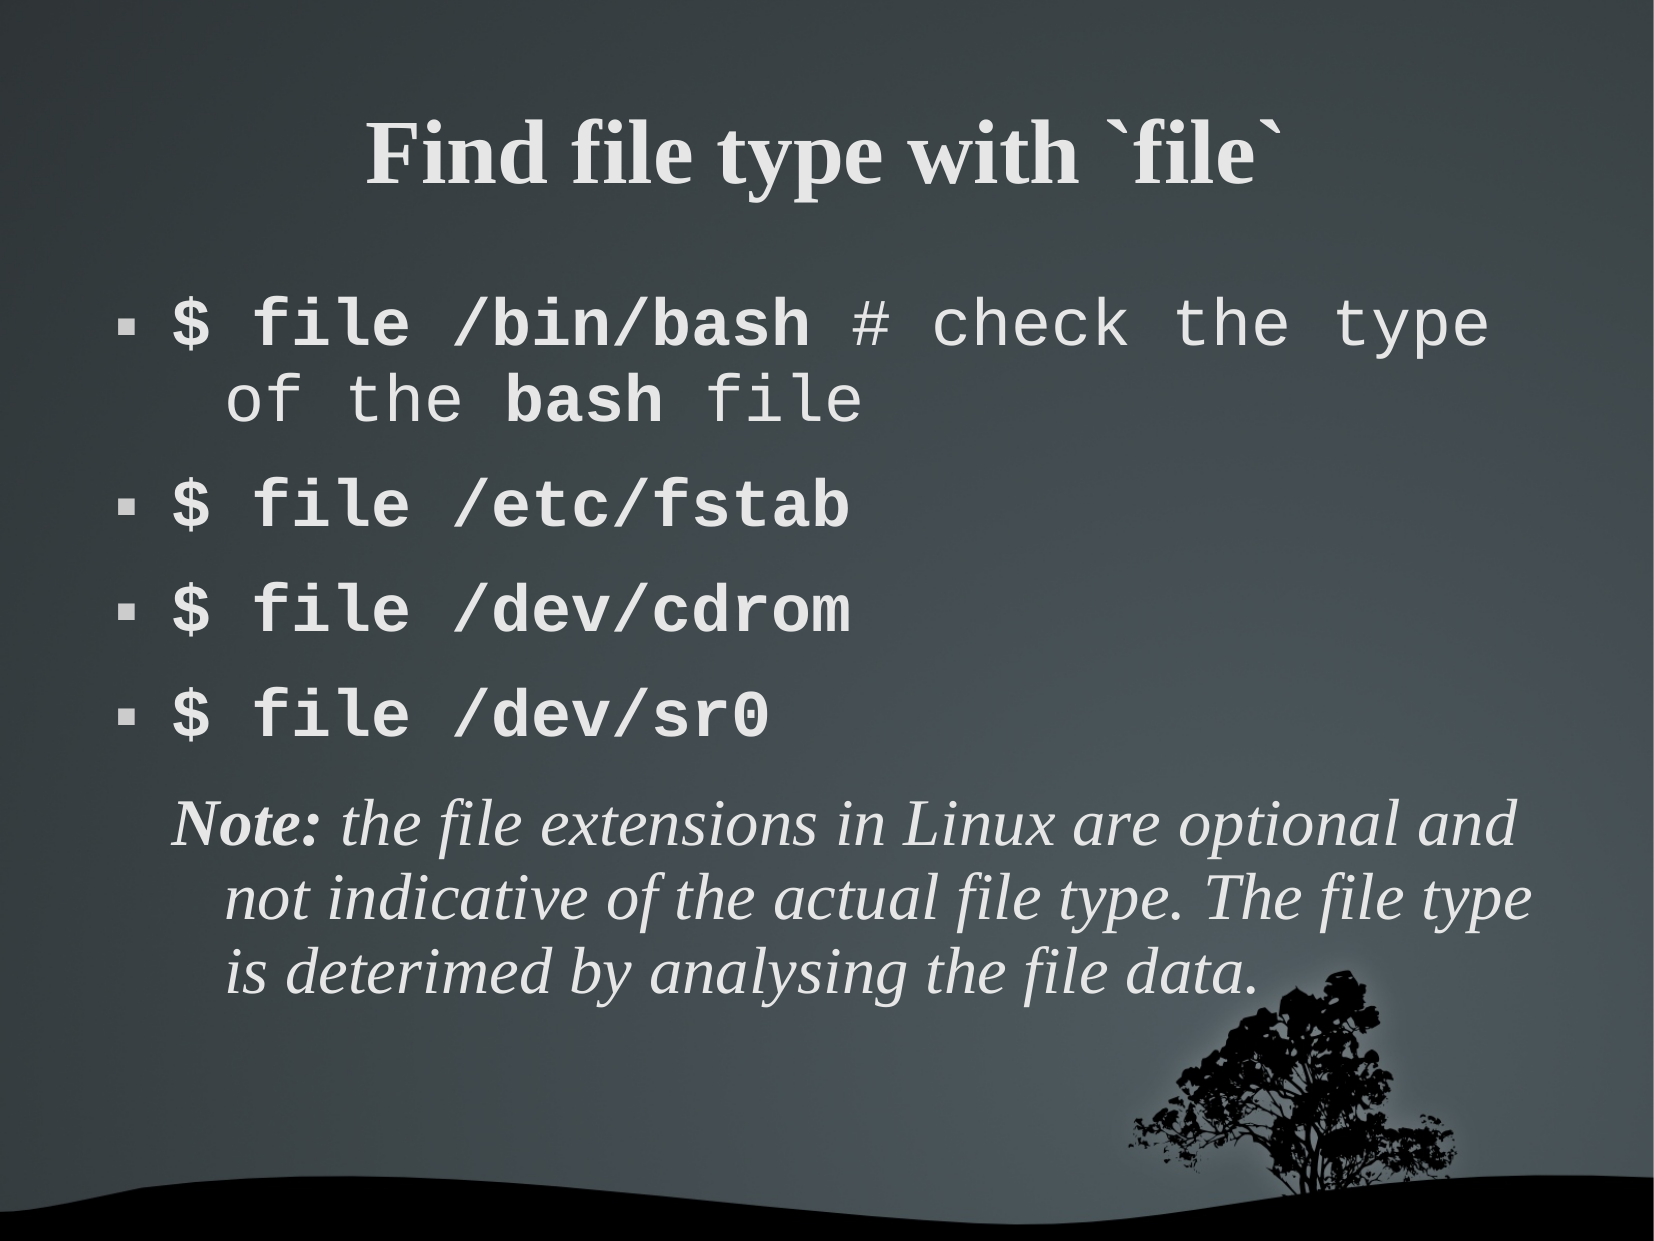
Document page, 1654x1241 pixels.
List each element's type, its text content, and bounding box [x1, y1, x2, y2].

title Find file type with `file` [82, 33, 1571, 273]
list $ file /bin/bash # check the type of the bash file $ file /etc/fstab $ file /dev/cdrom $ file /dev/sr0 Note: the file extensions in Linux are optional and not indicative of the actual file type. The file type is deterimed by analysing the file data. [82, 290, 1571, 1241]
picture [0, 0, 1654, 1241]
